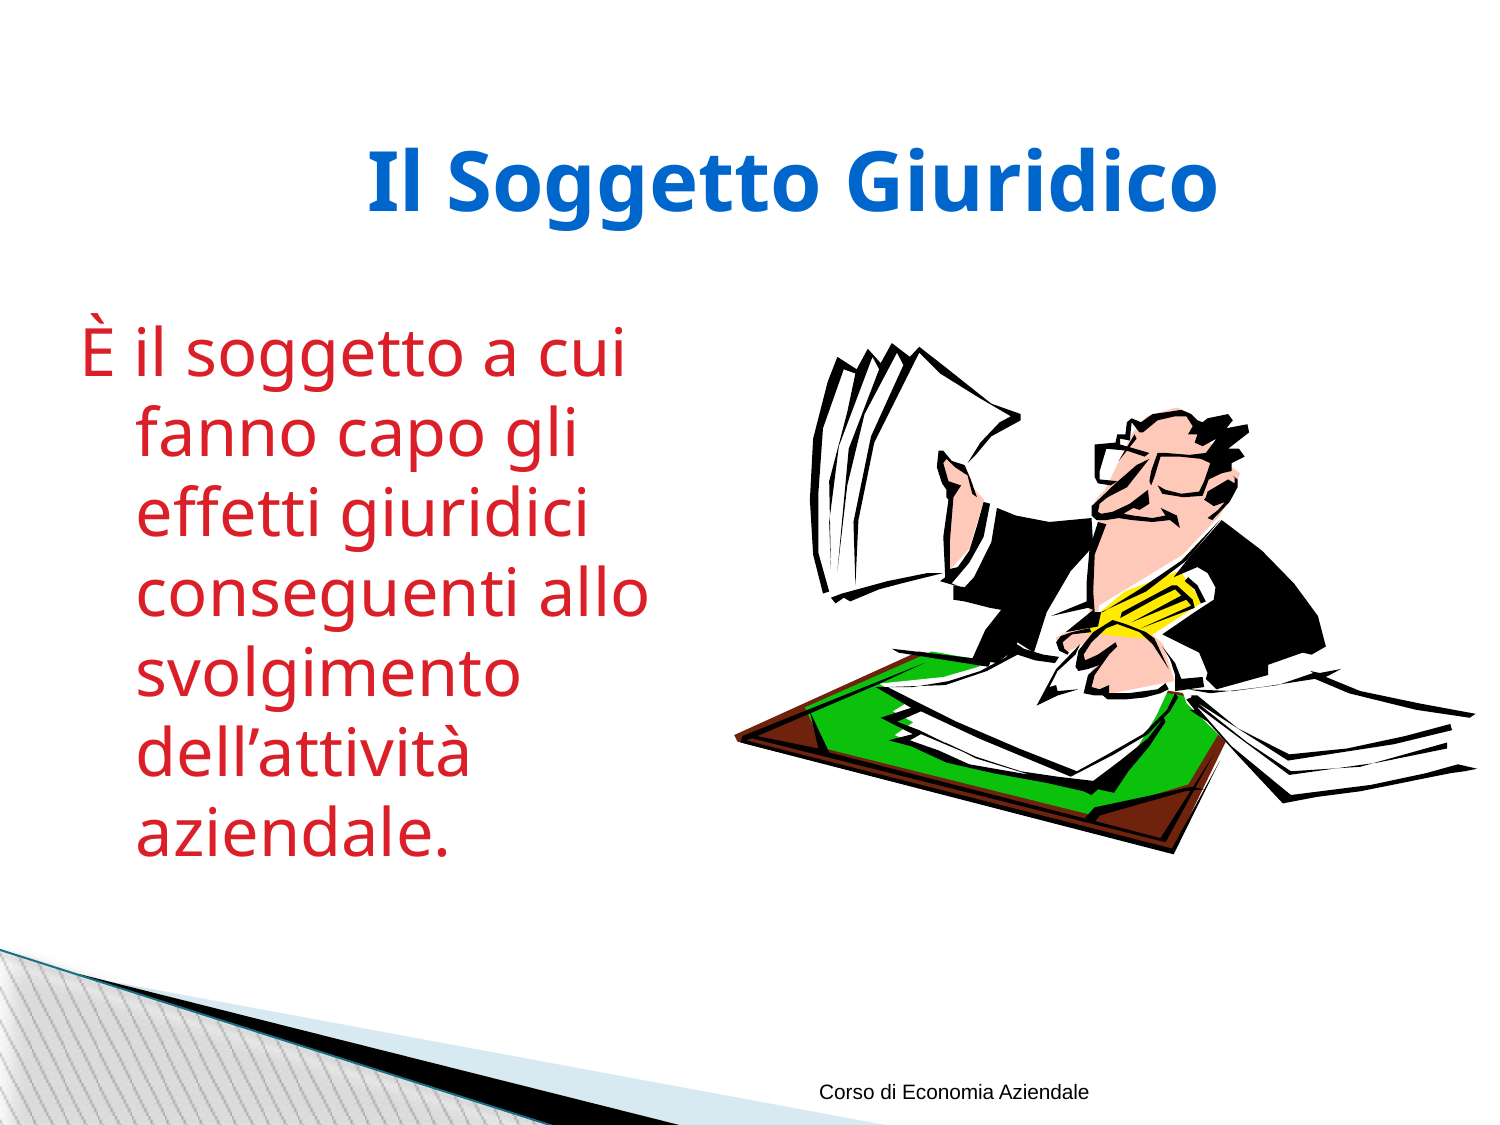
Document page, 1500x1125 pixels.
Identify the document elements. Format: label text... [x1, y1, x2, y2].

text_box Il Soggetto Giuridico [135, 90, 1453, 236]
text_box È il soggetto a cui fanno capo gli effetti giuridici conseguenti allo svolgimento dell’attività aziendale. [64, 302, 798, 978]
footer Corso di Economia Aziendale [718, 1051, 1105, 1112]
chart [798, 338, 1483, 860]
